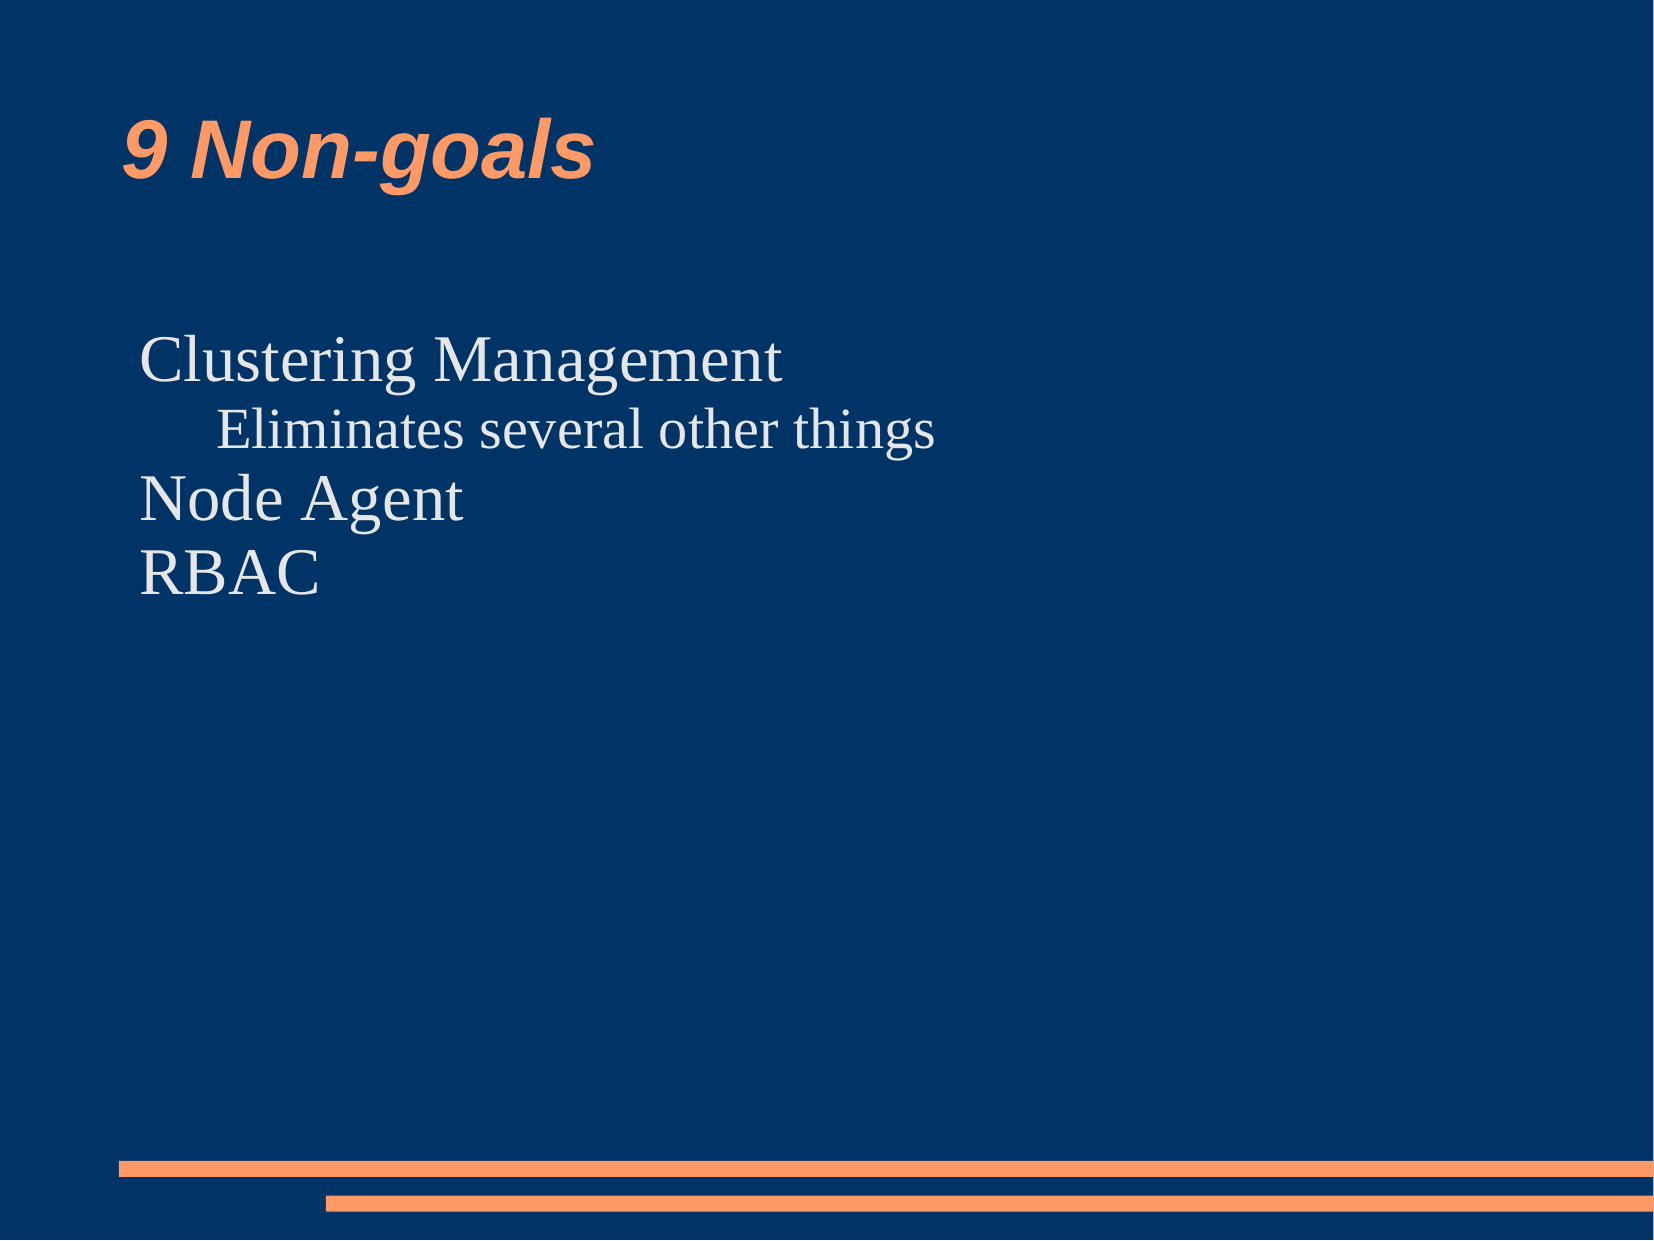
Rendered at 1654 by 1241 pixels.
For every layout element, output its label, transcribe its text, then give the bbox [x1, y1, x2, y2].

title 9 Non-goals [121, 46, 1534, 254]
list Clustering Management Eliminates several other things Node Agent RBAC [121, 322, 1561, 1133]
